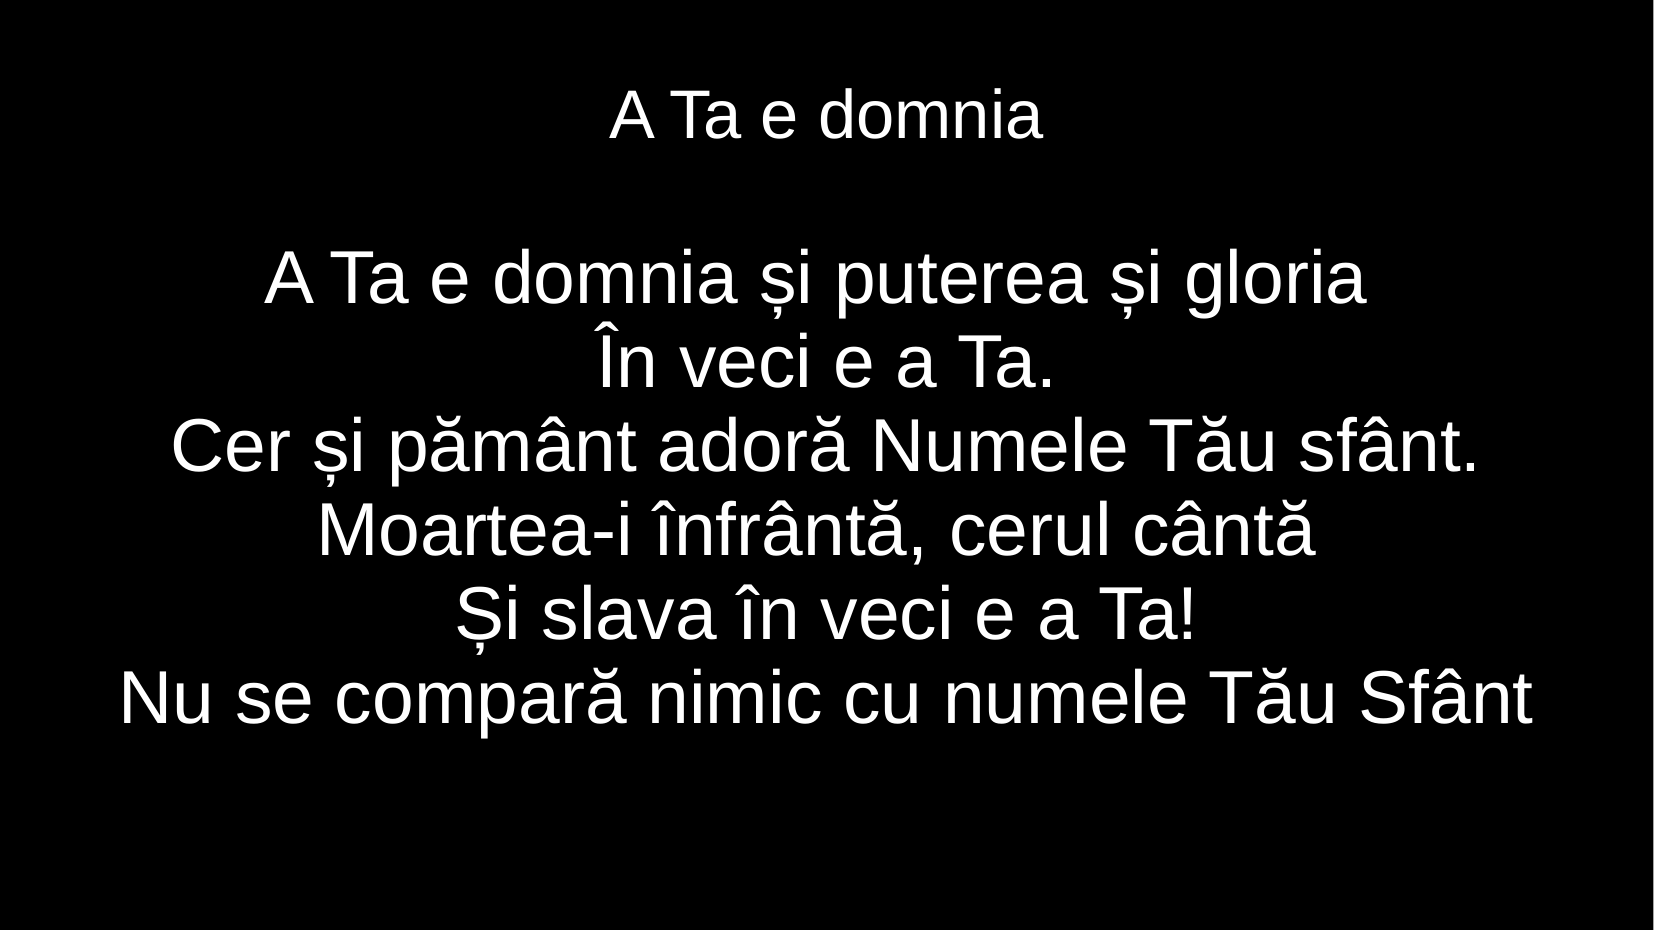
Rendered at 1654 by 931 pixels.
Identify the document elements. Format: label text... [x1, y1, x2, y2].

subtitle A Ta e domnia și puterea și gloria În veci e a Ta. Cer și pământ adoră Numele Tău sfânt. Moartea-i înfrântă, cerul cântă Și slava în veci e a Ta! Nu se compară nimic cu numele Tău Sfânt [82, 217, 1571, 757]
title A Ta e domnia [82, 37, 1571, 193]
